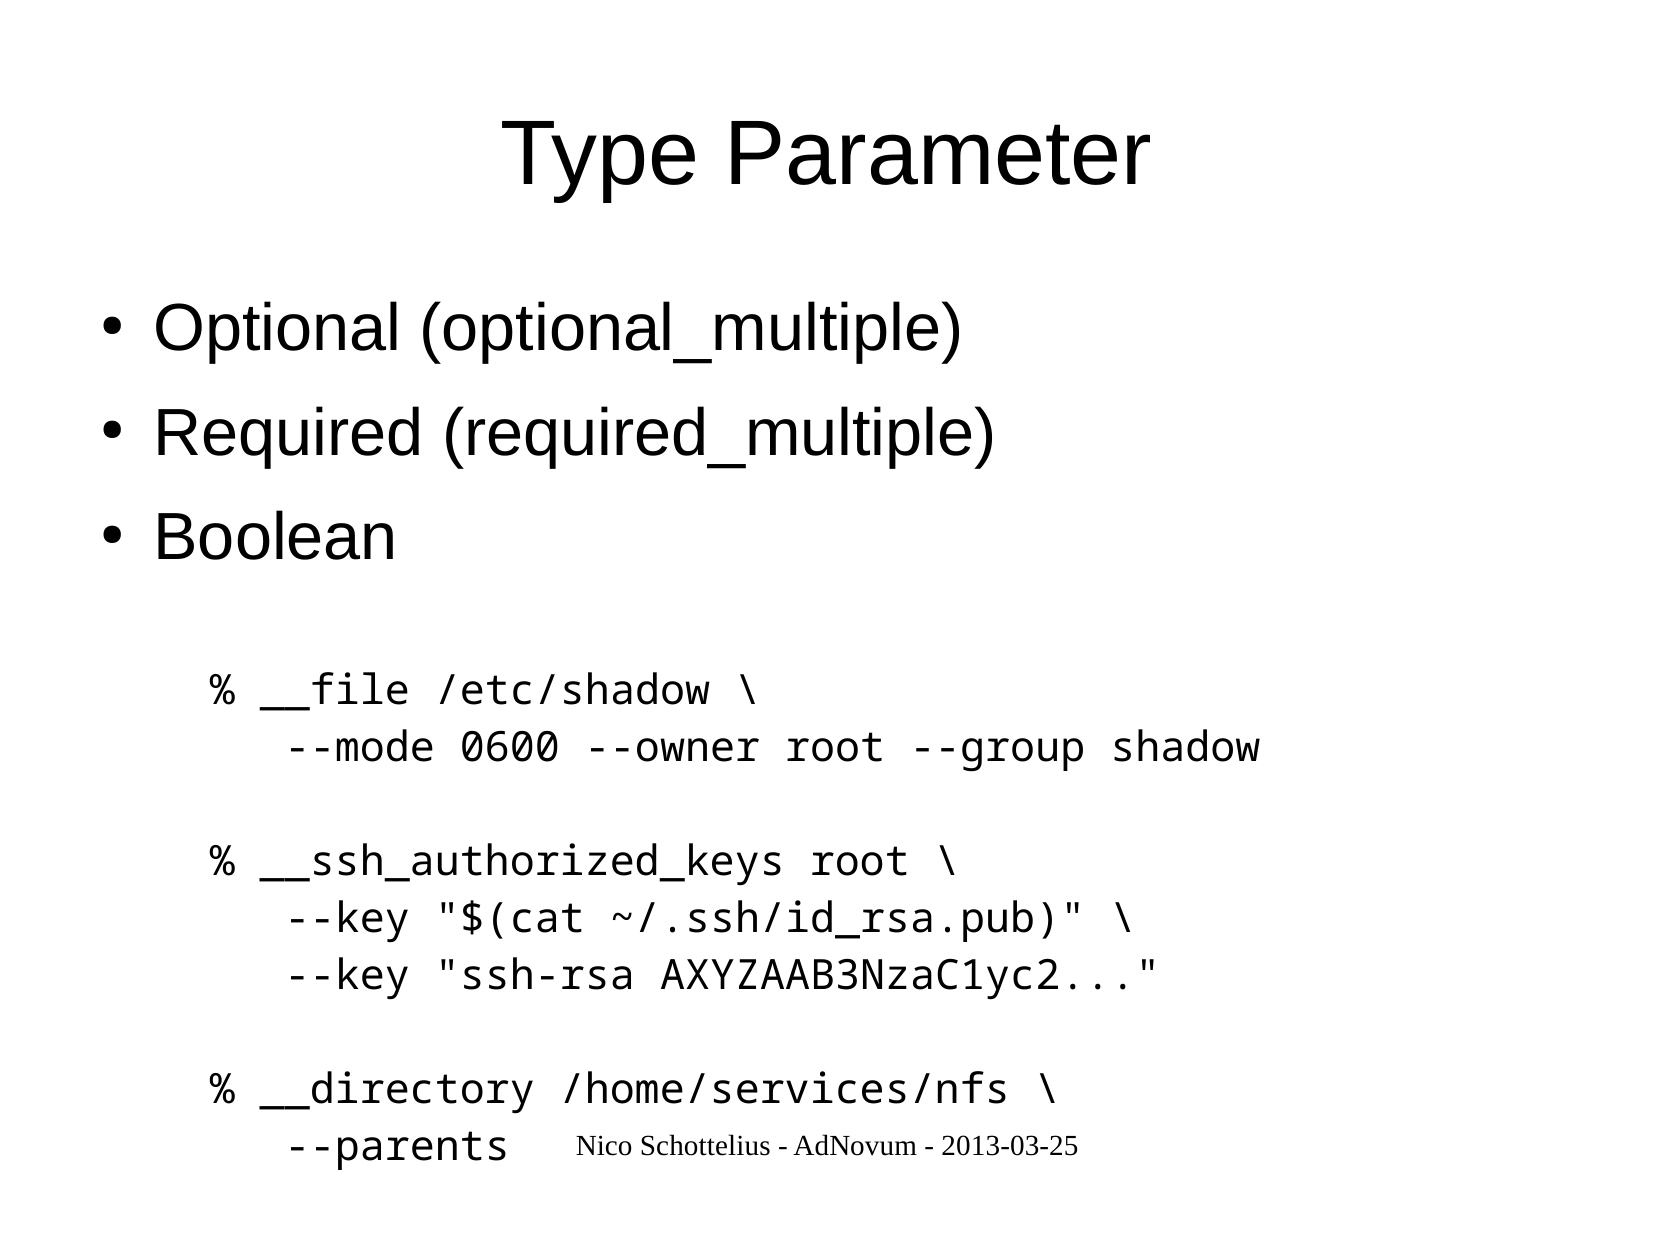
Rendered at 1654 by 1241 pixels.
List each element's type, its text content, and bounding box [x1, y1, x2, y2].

title Type Parameter [82, 49, 1571, 257]
text_box % __file /etc/shadow \ --mode 0600 --owner root --group shadow % __ssh_authorized_keys root \ --key "$(cat ~/.ssh/id_rsa.pub)" \ --key "ssh-rsa AXYZAAB3NzaC1yc2..." % __directory /home/services/nfs \ --parents [195, 652, 1471, 1104]
list Optional (optional_multiple) Required (required_multiple) Boolean [82, 290, 1538, 631]
